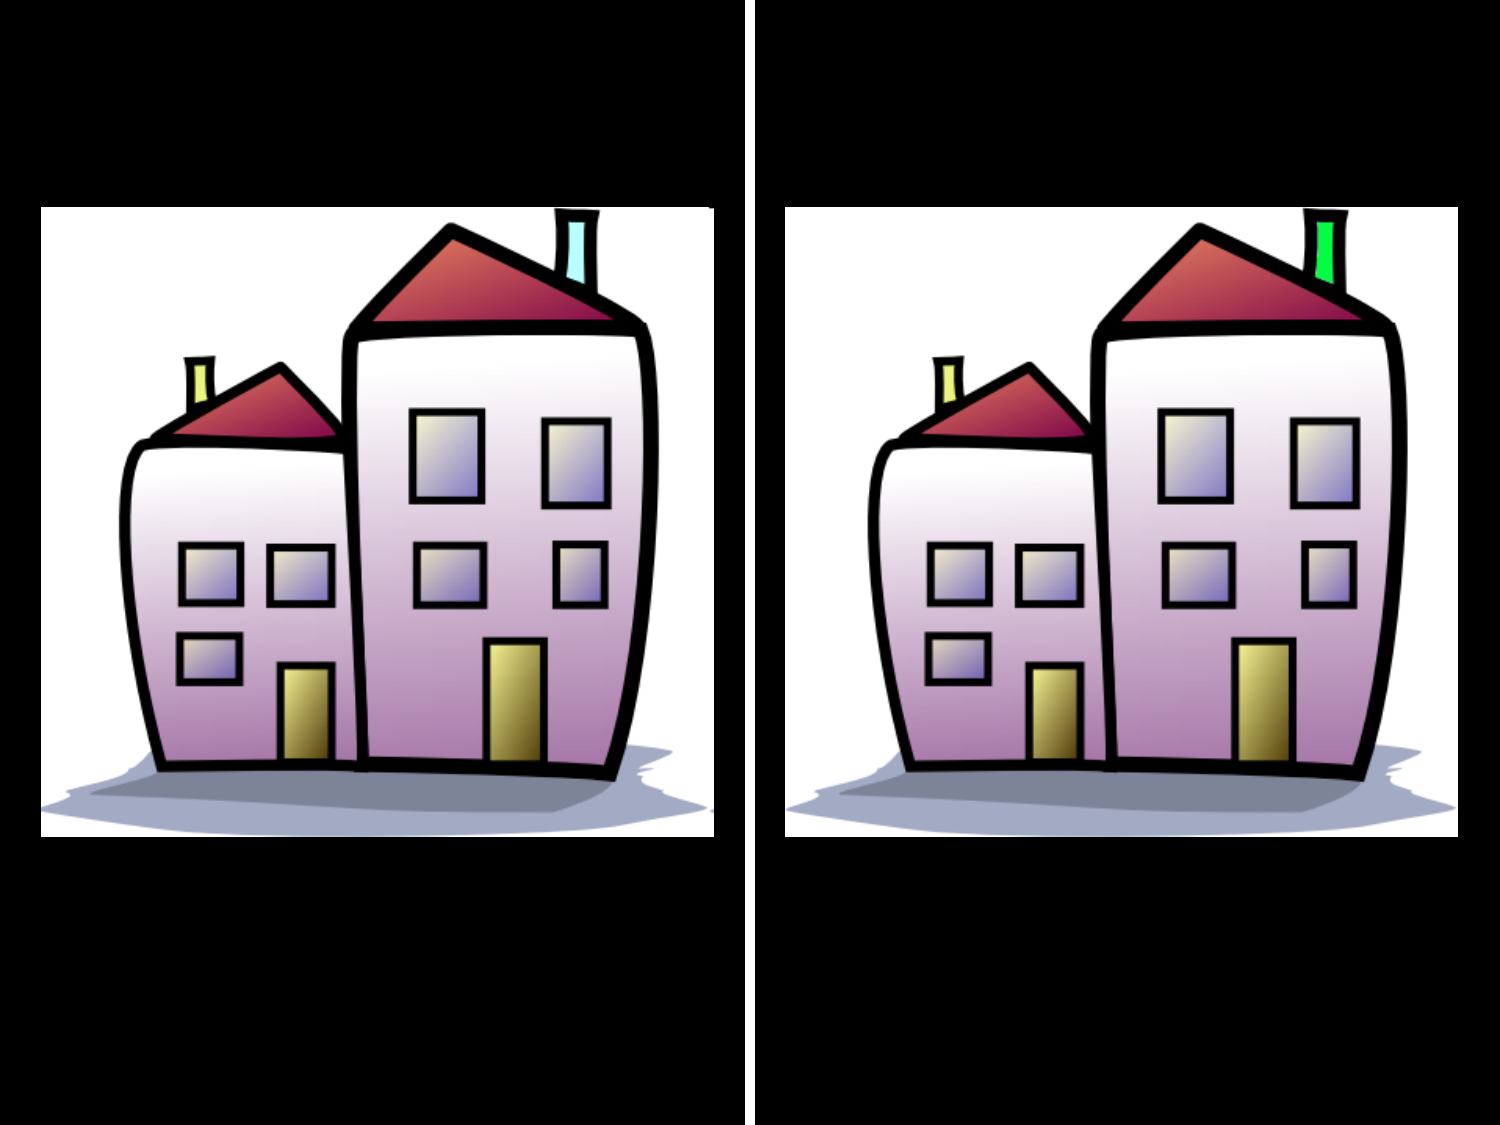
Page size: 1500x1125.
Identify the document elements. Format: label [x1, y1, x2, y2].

picture [785, 207, 1458, 837]
picture [41, 207, 714, 837]
